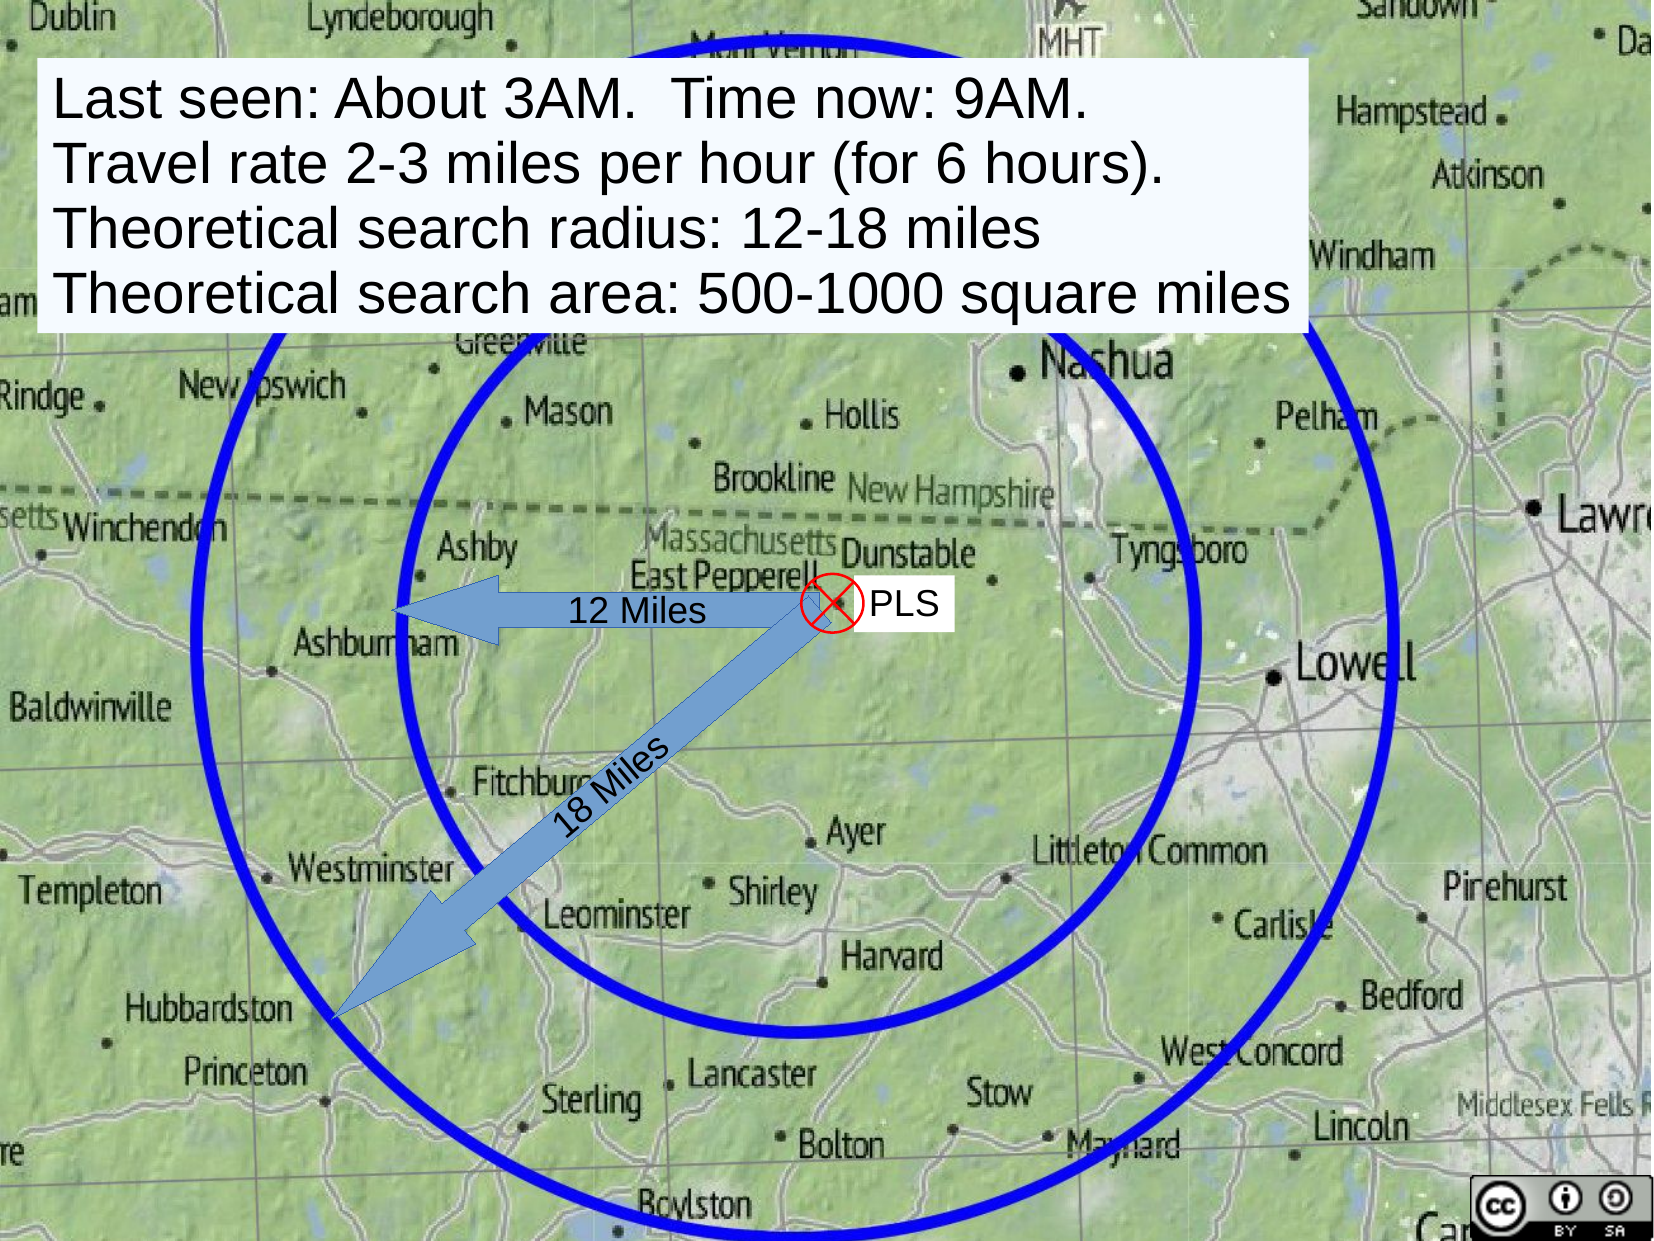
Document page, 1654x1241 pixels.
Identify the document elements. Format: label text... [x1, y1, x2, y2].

text_box PLS [865, 575, 955, 633]
picture [0, 0, 1654, 1241]
text_box Last seen: About 3AM. Time now: 9AM. Travel rate 2-3 miles per hour (for 6 hours). Theoretical search radius: 12-18 miles Theoretical search area: 500-1000 square miles [37, 58, 1309, 334]
text_box 12 Miles [391, 575, 799, 646]
text_box 18 Miles [331, 603, 817, 1020]
